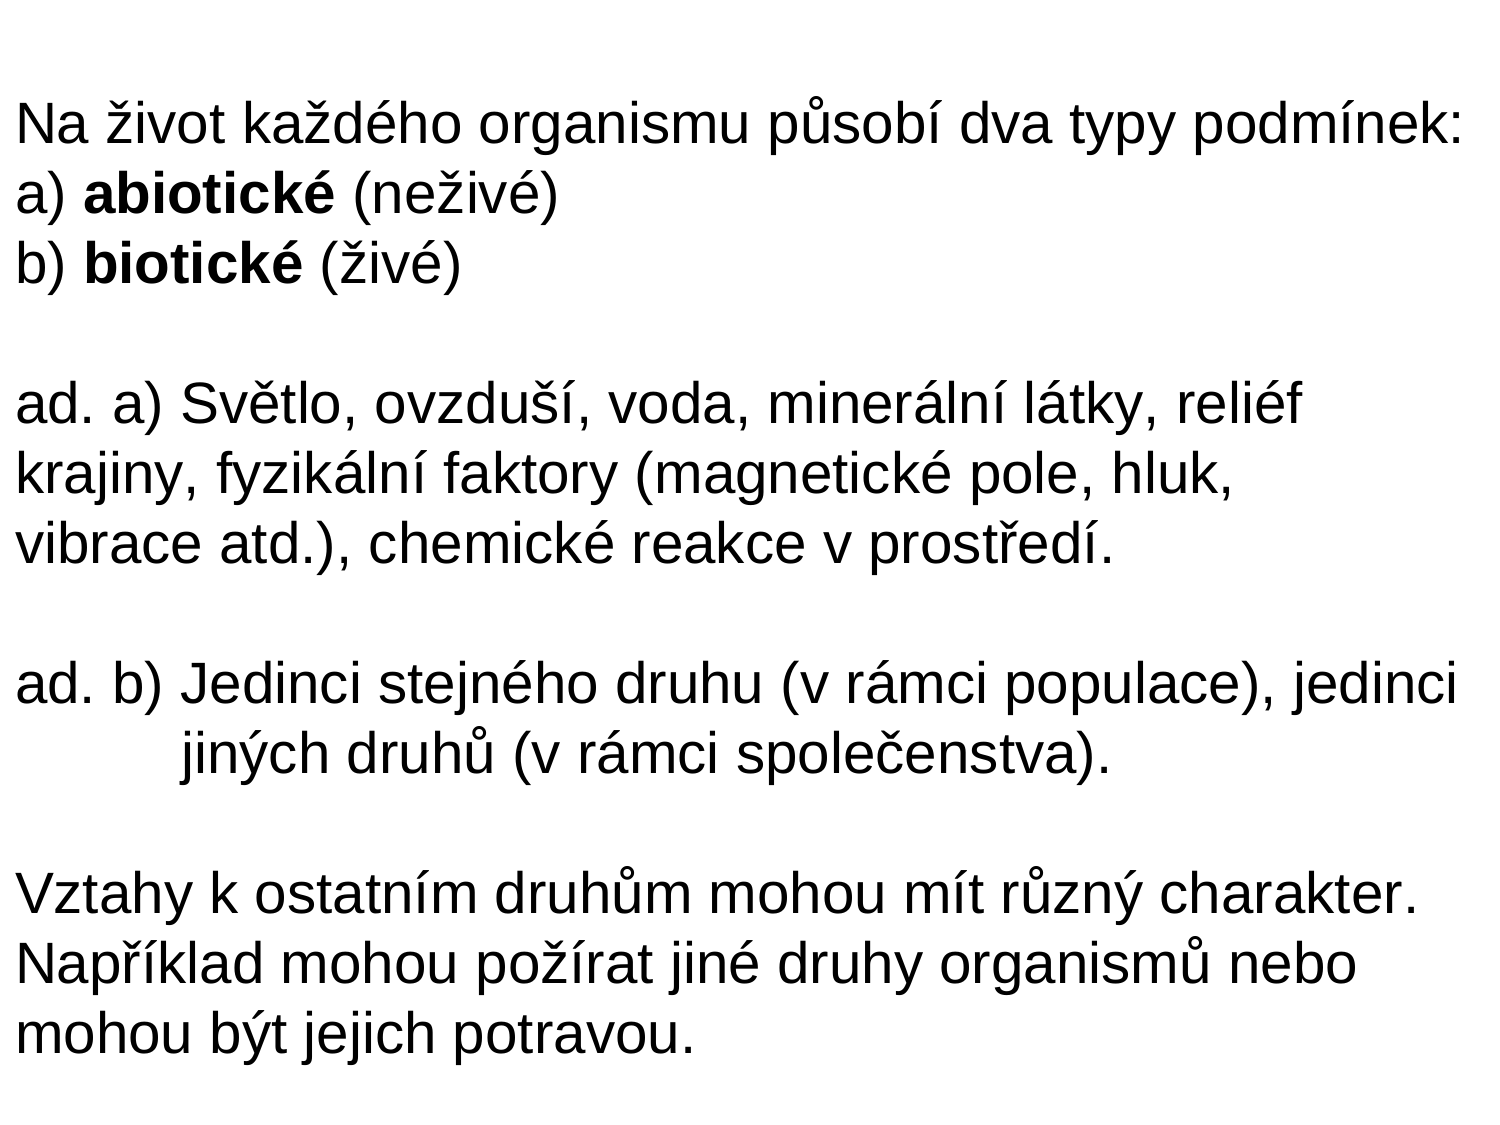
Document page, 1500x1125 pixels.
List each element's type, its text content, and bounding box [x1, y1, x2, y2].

title Na život každého organismu působí dva typy podmínek: a) abiotické (neživé) b) biotické (živé) ad. a) Světlo, ovzduší, voda, minerální látky, reliéf krajiny, fyzikální faktory (magnetické pole, hluk, vibrace atd.), chemické reakce v prostředí. ad. b) Jedinci stejného druhu (v rámci populace), jedinci jiných druhů (v rámci společenstva). Vztahy k ostatním druhům mohou mít různý charakter. Například mohou požírat jiné druhy organismů nebo mohou být jejich potravou. [0, 78, 1500, 1125]
